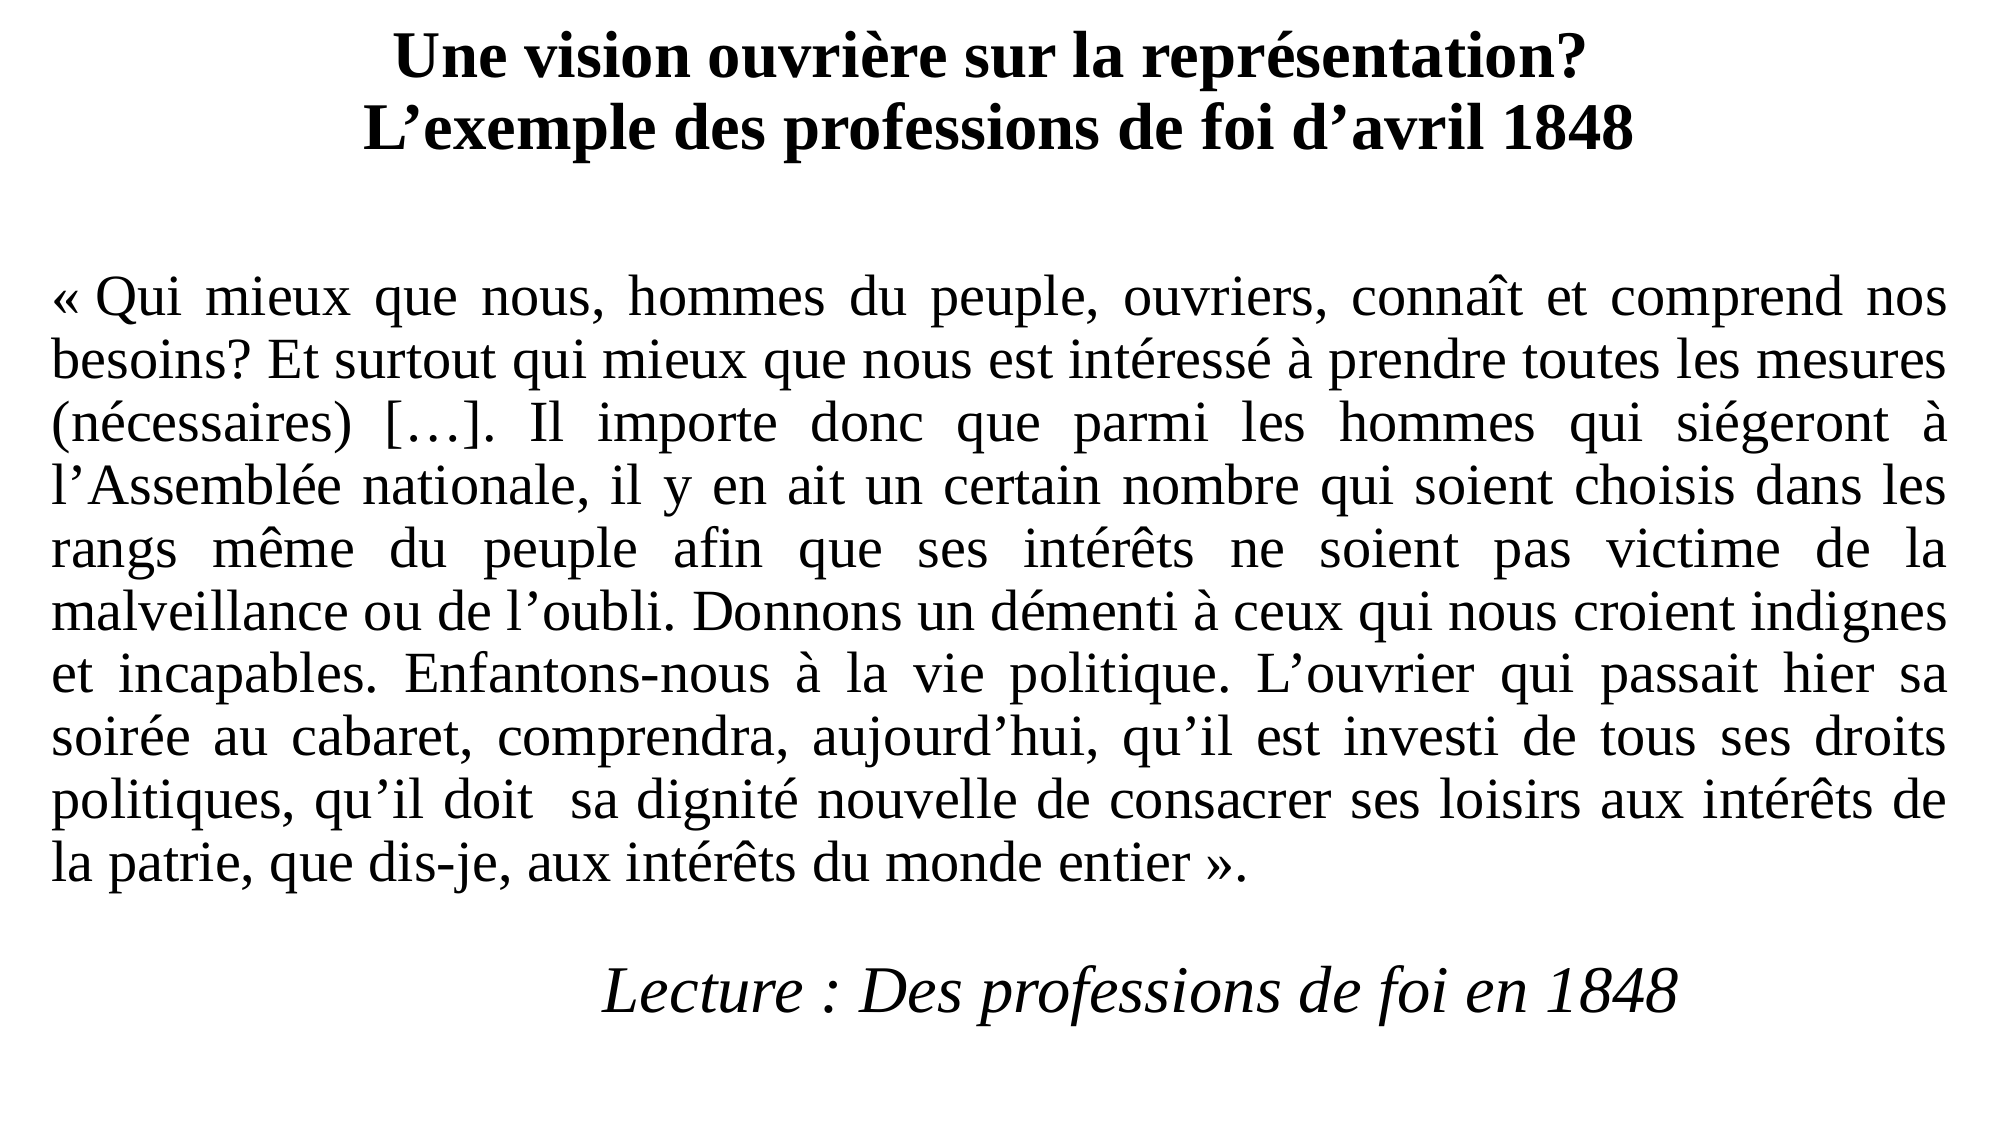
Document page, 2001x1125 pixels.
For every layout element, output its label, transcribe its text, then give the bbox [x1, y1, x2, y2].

list « Qui mieux que nous, hommes du peuple, ouvriers, connaît et comprend nos besoins? Et surtout qui mieux que nous est intéressé à prendre toutes les mesures (nécessaires) […]. Il importe donc que parmi les hommes qui siégeront à l’Assemblée nationale, il y en ait un certain nombre qui soient choisis dans les rangs même du peuple afin que ses intérêts ne soient pas victime de la malveillance ou de l’oubli. Donnons un démenti à ceux qui nous croient indignes et incapables. Enfantons-nous à la vie politique. L’ouvrier qui passait hier sa soirée au cabaret, comprendra, aujourd’hui, qu’il est investi de tous ses droits politiques, qu’il doit sa dignité nouvelle de consacrer ses loisirs aux intérêts de la patrie, que dis-je, aux intérêts du monde entier ». Lecture : Des professions de foi en 1848 [36, 258, 1964, 1110]
title Une vision ouvrière sur la représentation? L’exemple des professions de foi d’avril 1848 [0, 0, 2000, 184]
